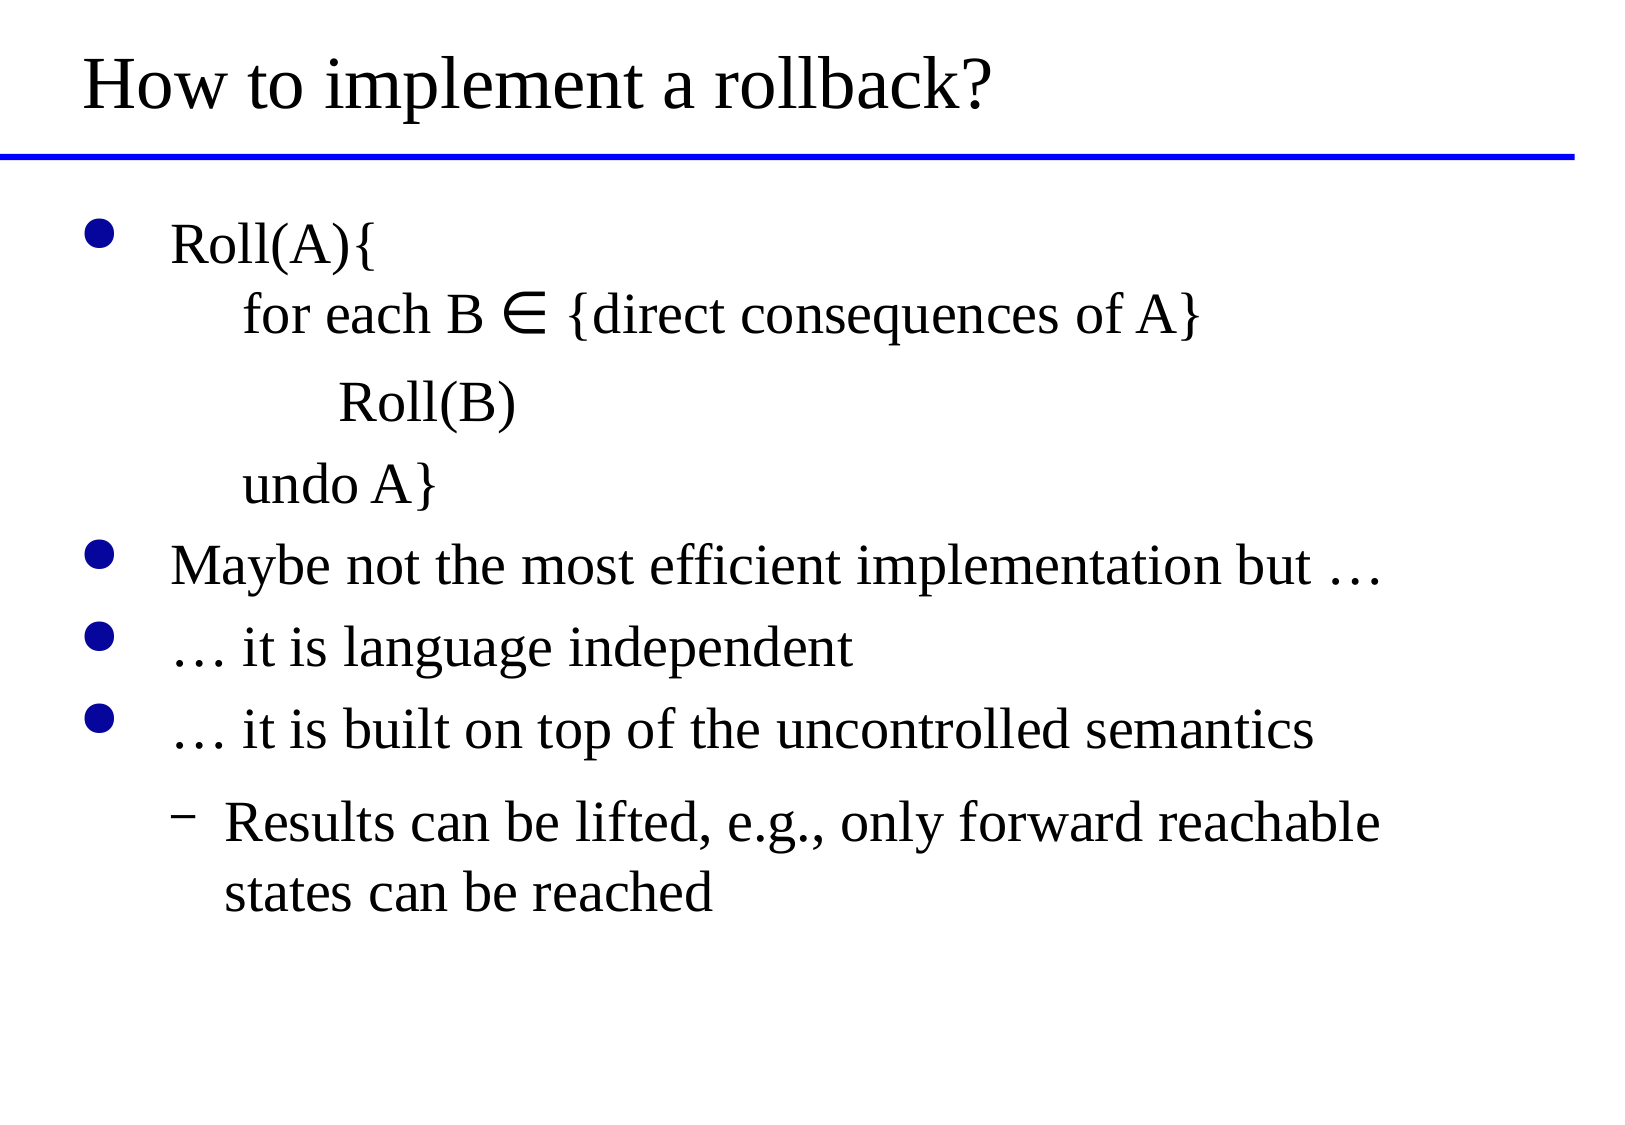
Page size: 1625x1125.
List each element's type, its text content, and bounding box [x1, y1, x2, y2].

title How to implement a rollback? [67, 27, 1544, 131]
list Roll(A){ for each B ∈ {direct consequences of A} Roll(B) undo A} Maybe not the most efficient implementation but … … it is language independent … it is built on top of the uncontrolled semantics Results can be lifted, e.g., only forward reachable states can be reached [67, 198, 1478, 1061]
